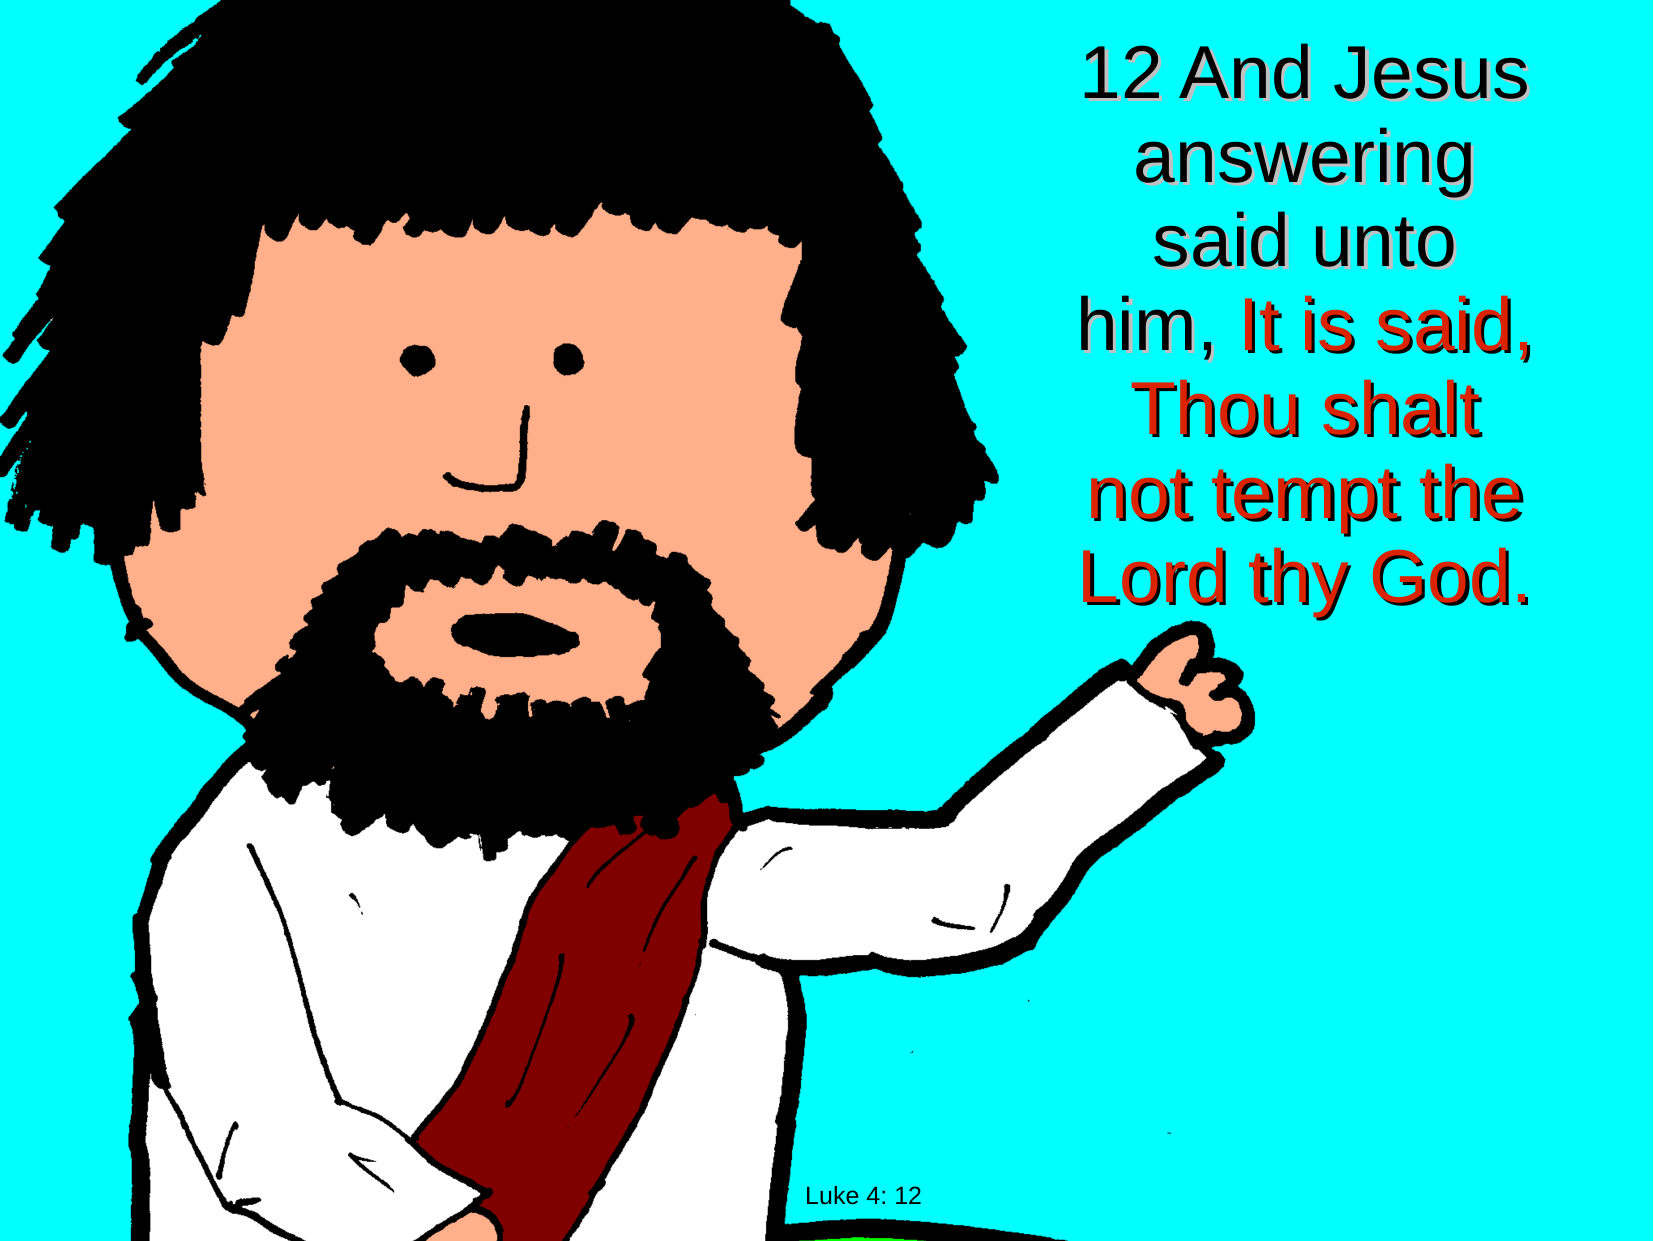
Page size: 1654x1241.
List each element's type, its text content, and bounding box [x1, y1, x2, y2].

picture [0, 0, 1653, 1241]
text_box 12 And Jesus answering said unto him, It is said, Thou shalt not tempt the Lord thy God. [1060, 23, 1550, 626]
text_box Luke 4: 12 [75, 1174, 1653, 1217]
